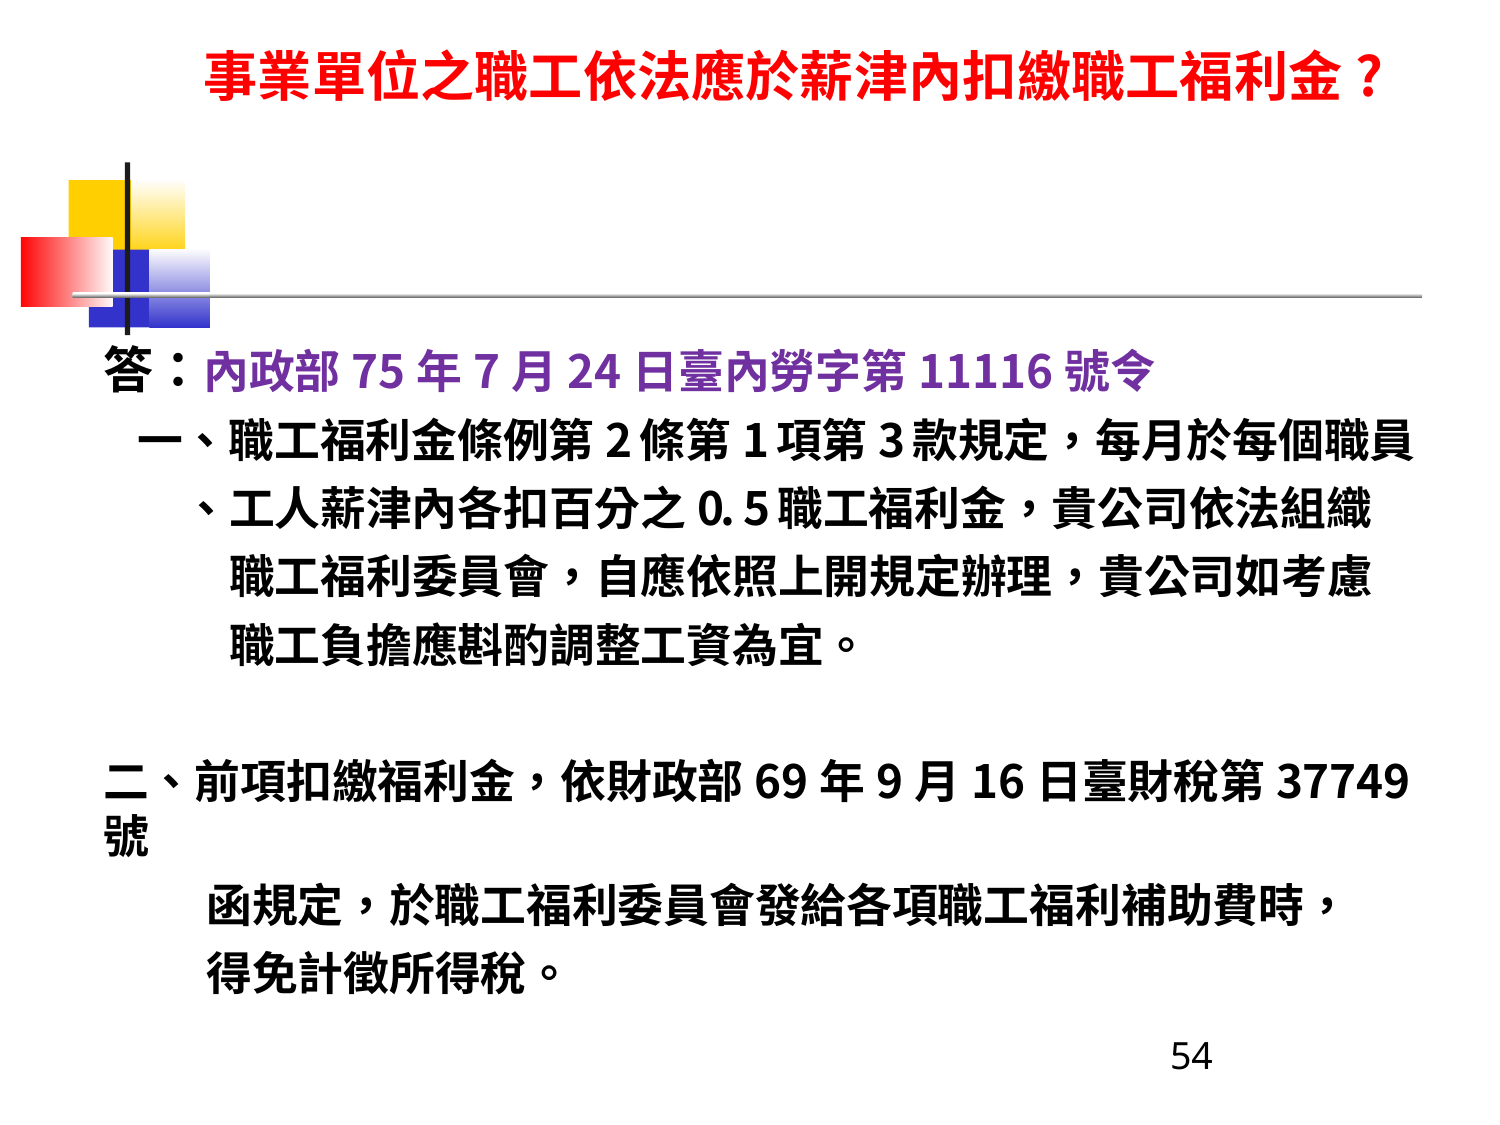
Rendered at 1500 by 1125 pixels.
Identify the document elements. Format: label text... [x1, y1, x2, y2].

list 答：內政部75年7月24日臺內勞字第11116號令 一、職工福利金條例第2條第1項第3款規定，每月於每個職員 、工人薪津內各扣百分之0.5職工福利金，貴公司依法組織 職工福利委員會，自應依照上開規定辦理，貴公司如考慮 職工負擔應斟酌調整工資為宜。 二、前項扣繳福利金，依財政部69年9月16日臺財稅第37749號 函規定，於職工福利委員會發給各項職工福利補助費時， 得免計徵所得稅。 [88, 331, 1459, 1059]
slide_number <編號> [1155, 1024, 1468, 1100]
title 事業單位之職工依法應於薪津內扣繳職工福利金? [188, 35, 1468, 275]
